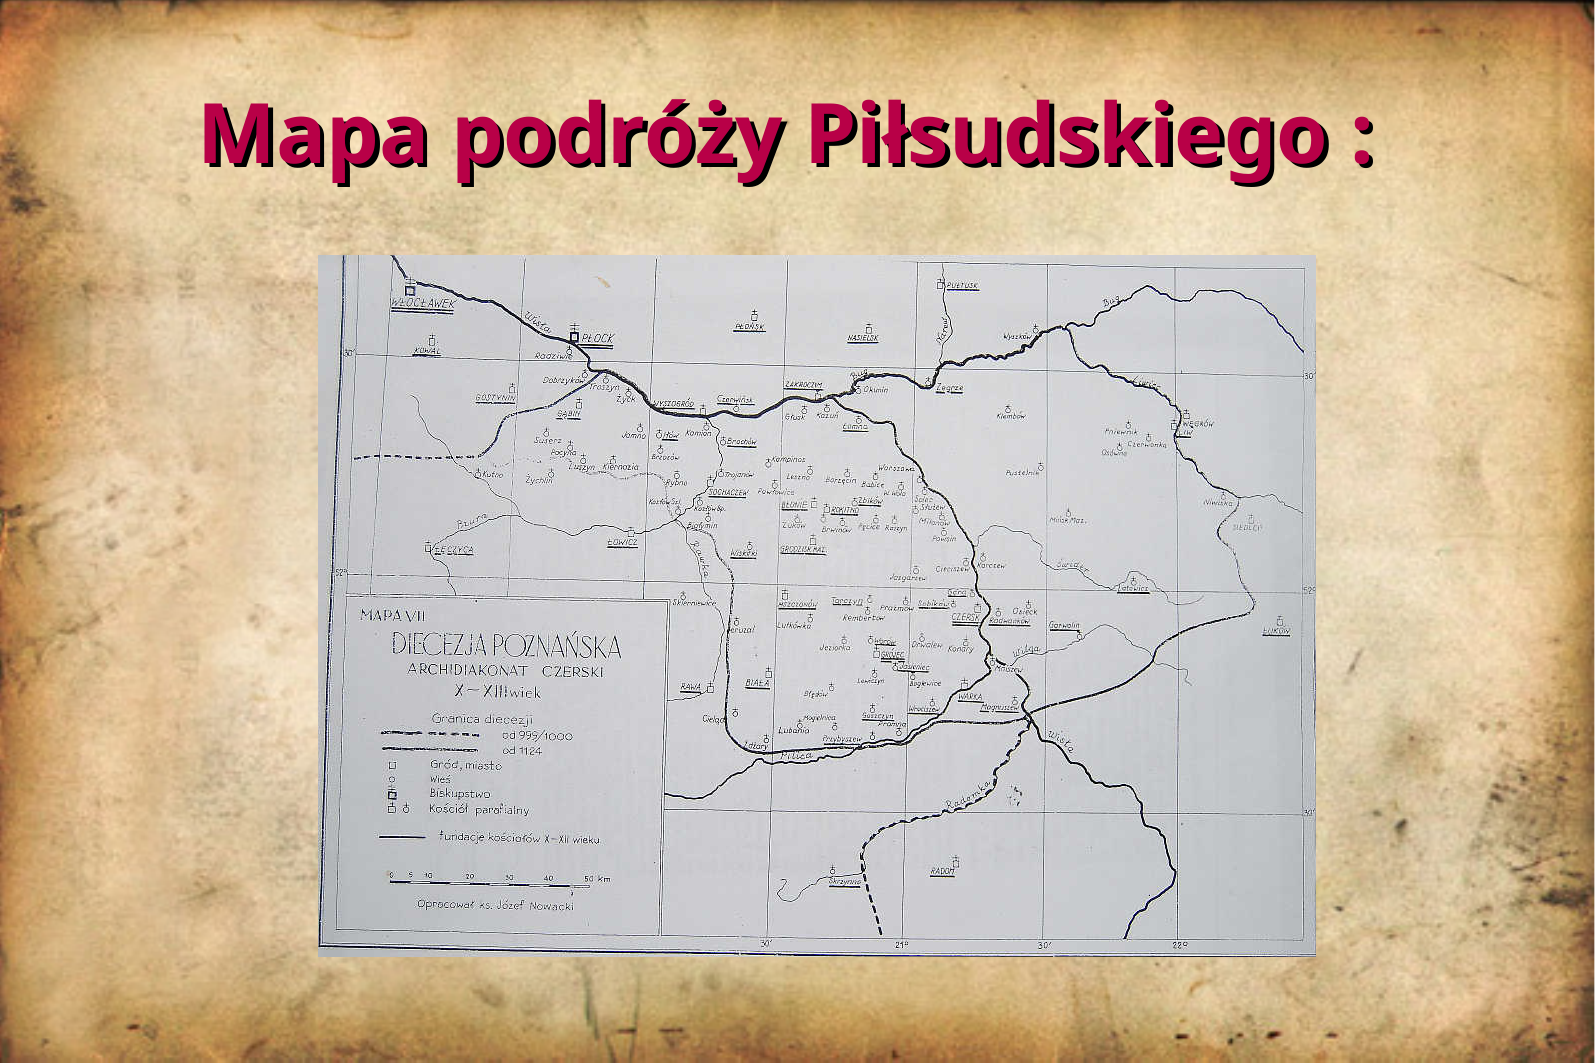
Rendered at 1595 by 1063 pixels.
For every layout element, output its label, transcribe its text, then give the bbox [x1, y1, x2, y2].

picture [0, 0, 1595, 1063]
title Mapa podróży Piłsudskiego : [79, 42, 1515, 220]
